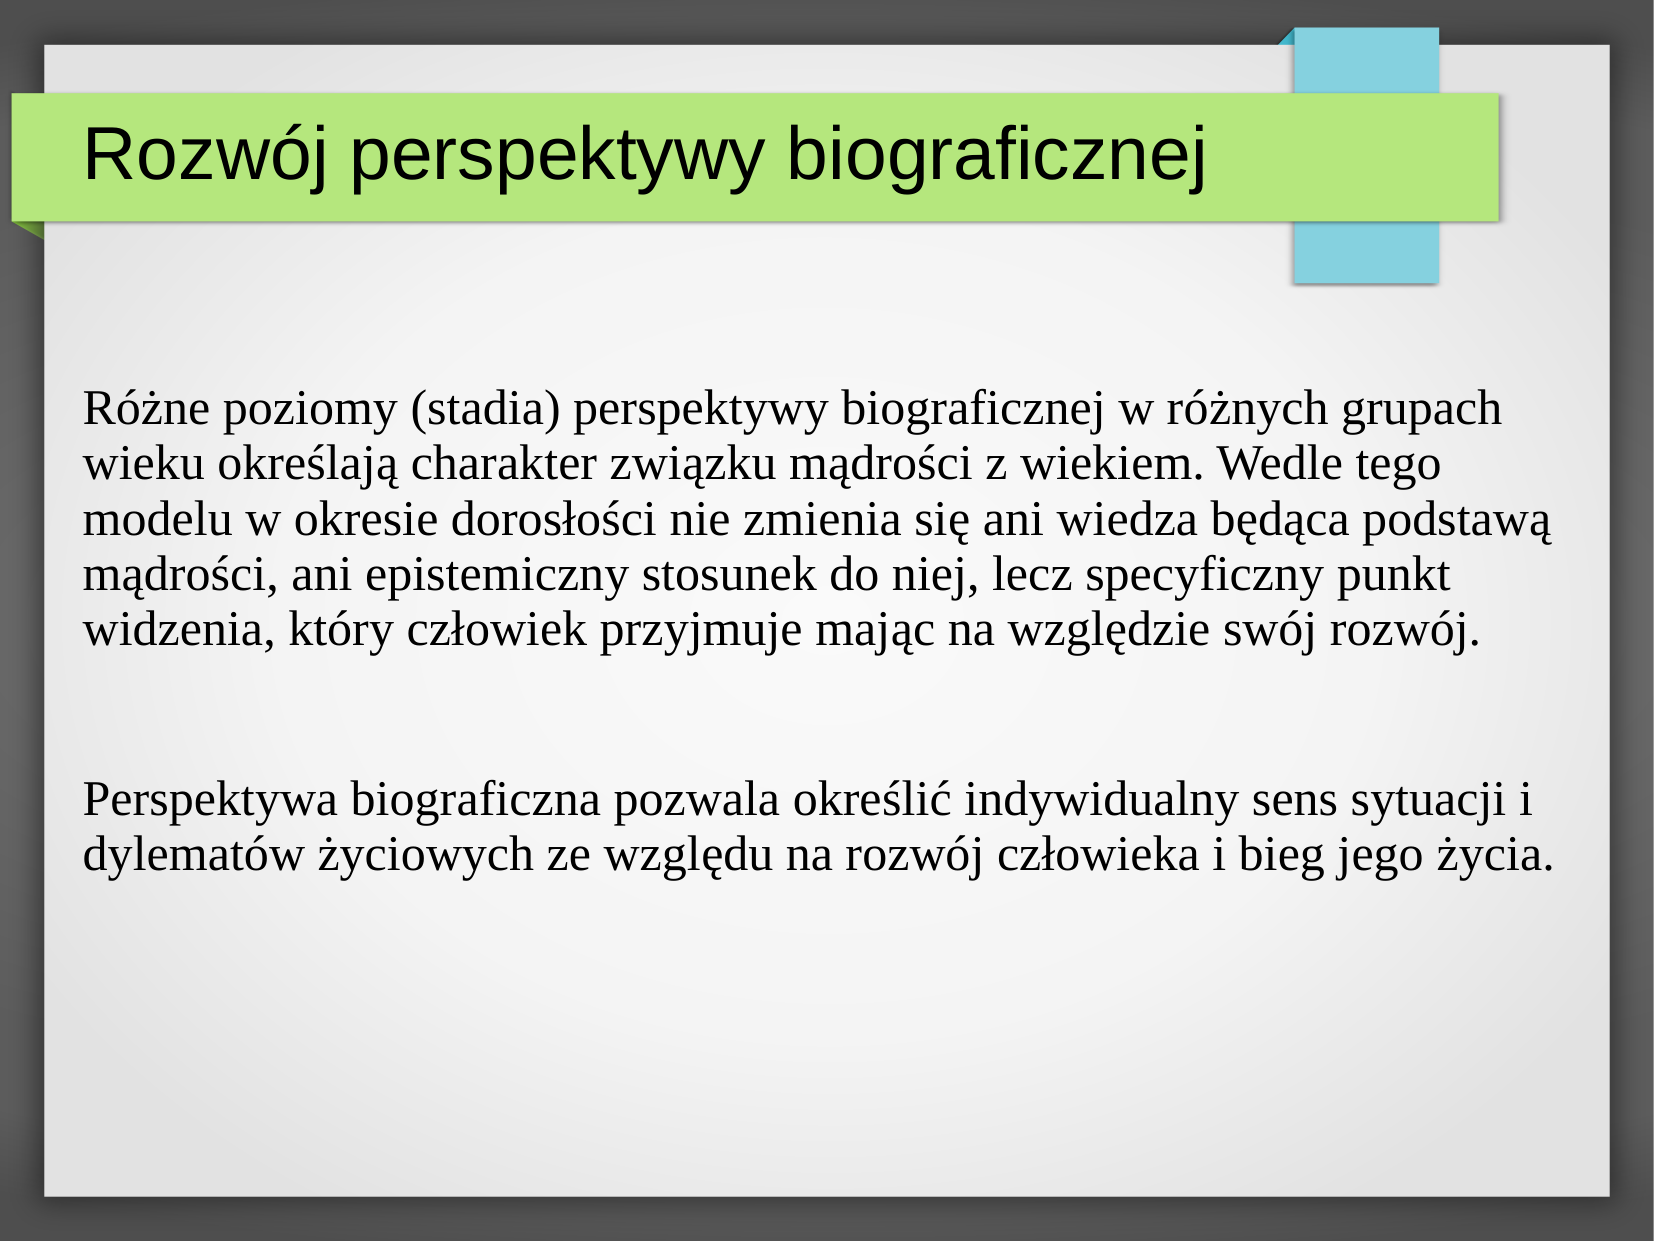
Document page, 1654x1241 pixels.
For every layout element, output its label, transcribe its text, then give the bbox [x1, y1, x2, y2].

title Rozwój perspektywy biograficznej [82, 94, 1264, 213]
picture [0, 0, 1654, 1241]
list Różne poziomy (stadia) perspektywy biograficznej w różnych grupach wieku określają charakter związku mądrości z wiekiem. Wedle tego modelu w okresie dorosłości nie zmienia się ani wiedza będąca podstawą mądrości, ani epistemiczny stosunek do niej, lecz specyficzny punkt widzenia, który człowiek przyjmuje mając na względzie swój rozwój. Perspektywa biograficzna pozwala określić indywidualny sens sytuacji i dylematów życiowych ze względu na rozwój człowieka i bieg jego życia. [82, 295, 1571, 1015]
